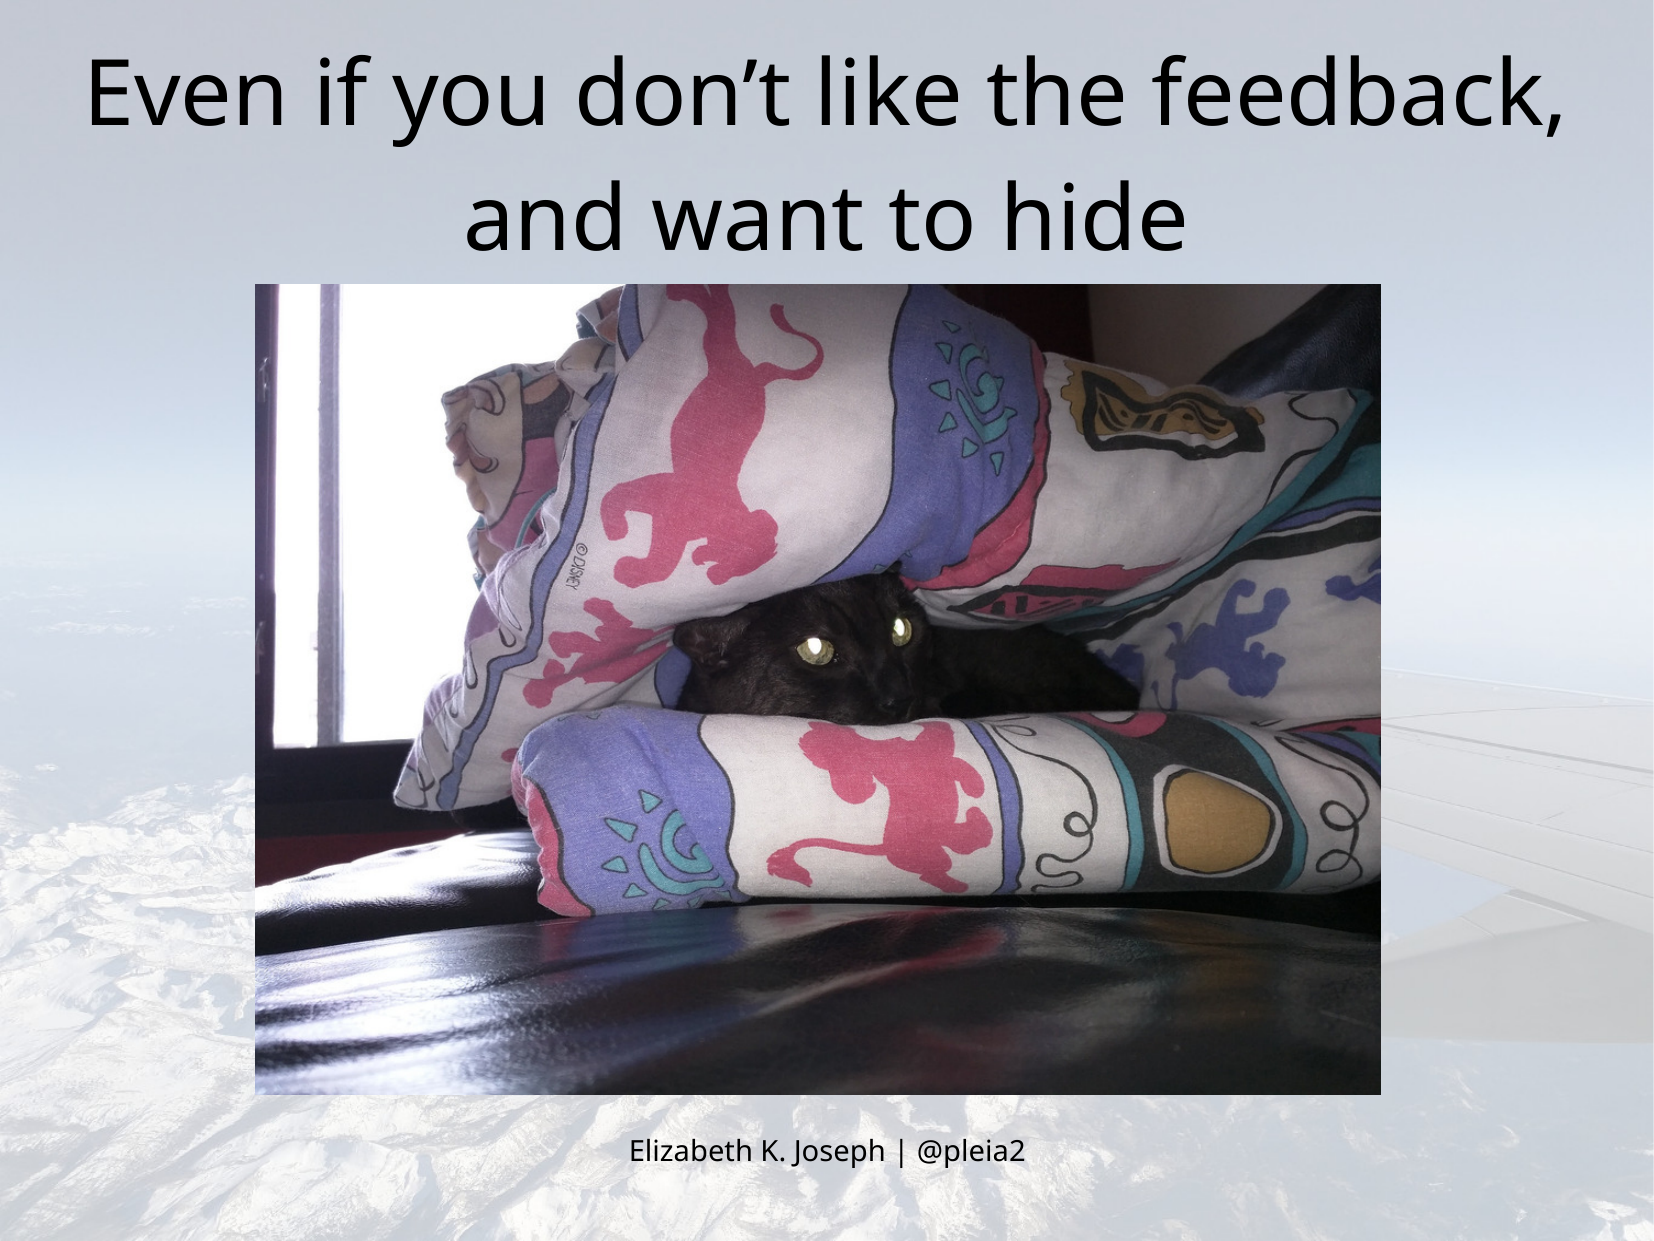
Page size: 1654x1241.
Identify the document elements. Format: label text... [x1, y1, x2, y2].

title Even if you don’t like the feedback, and want to hide [82, 49, 1571, 257]
picture [0, 0, 1654, 1241]
